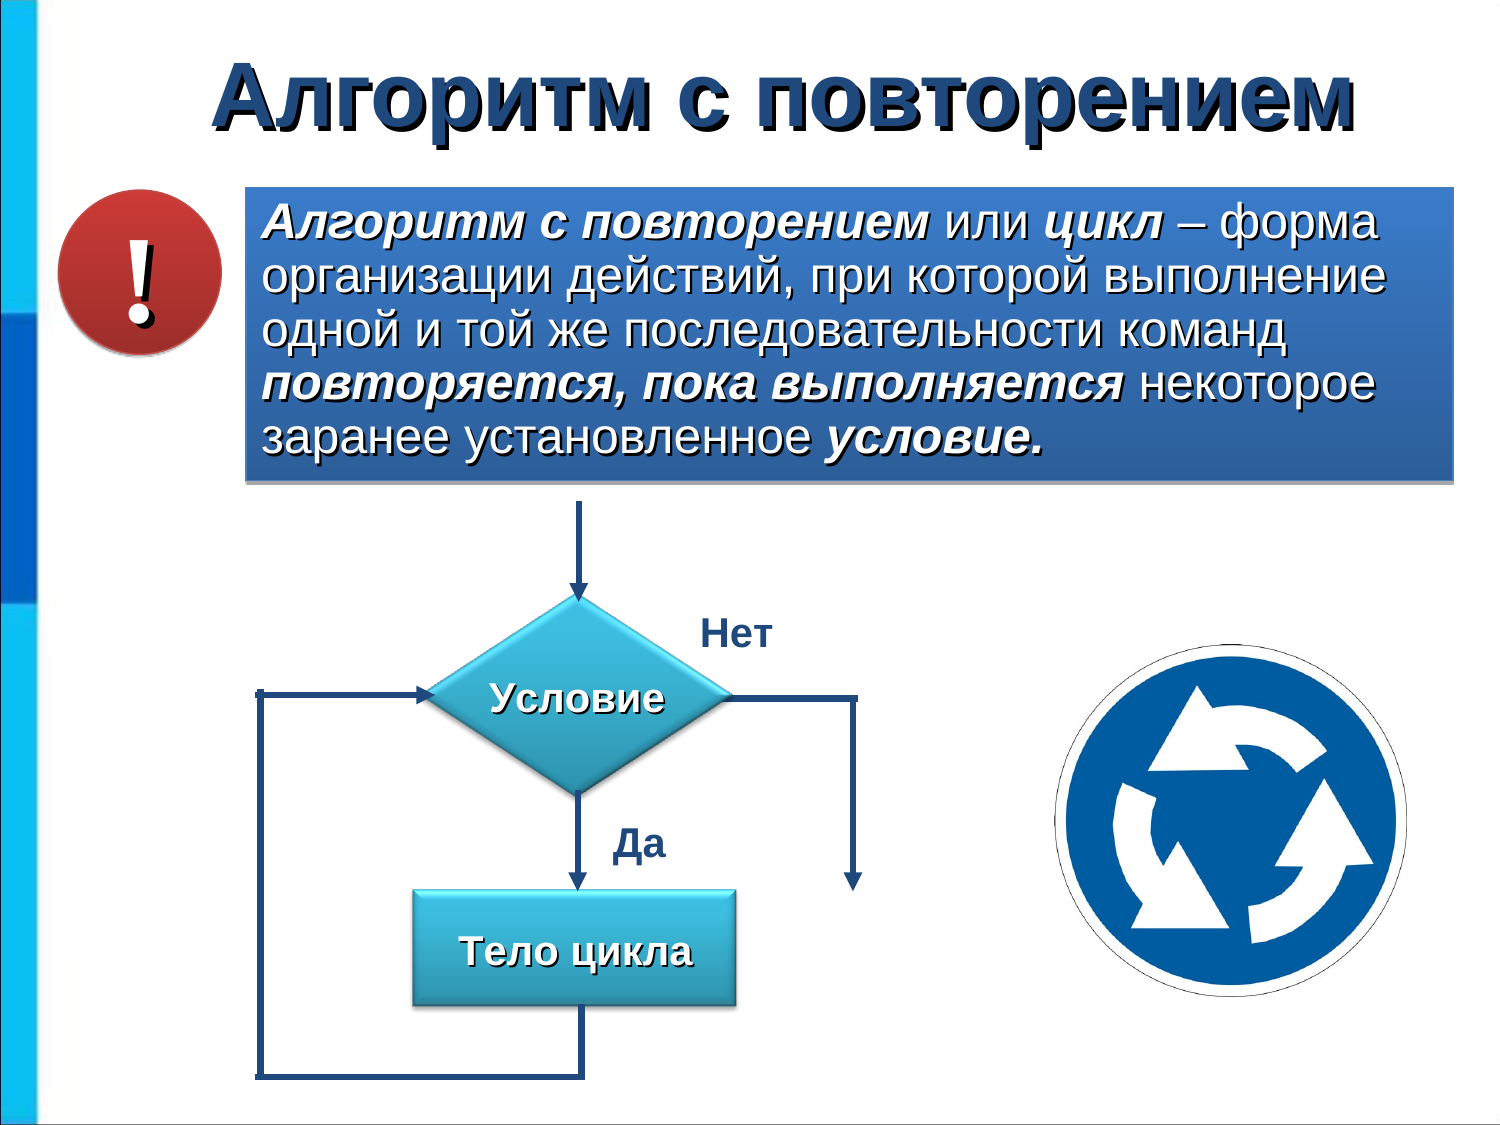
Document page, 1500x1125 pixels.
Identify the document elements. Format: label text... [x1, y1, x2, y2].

text_box Да [598, 807, 735, 874]
title Алгоритм с повторением [152, 11, 1415, 200]
list Алгоритм с повторением или цикл – форма организации действий, при которой выполнение одной и той же последовательности команд повторяется, пока выполняется некоторое заранее установленное условие. [246, 187, 1454, 481]
text_box Нет [685, 597, 857, 664]
text_box Тело цикла [414, 891, 736, 1007]
picture [0, 0, 1500, 1125]
text_box ! [58, 190, 222, 355]
text_box Условие [499, 645, 655, 747]
